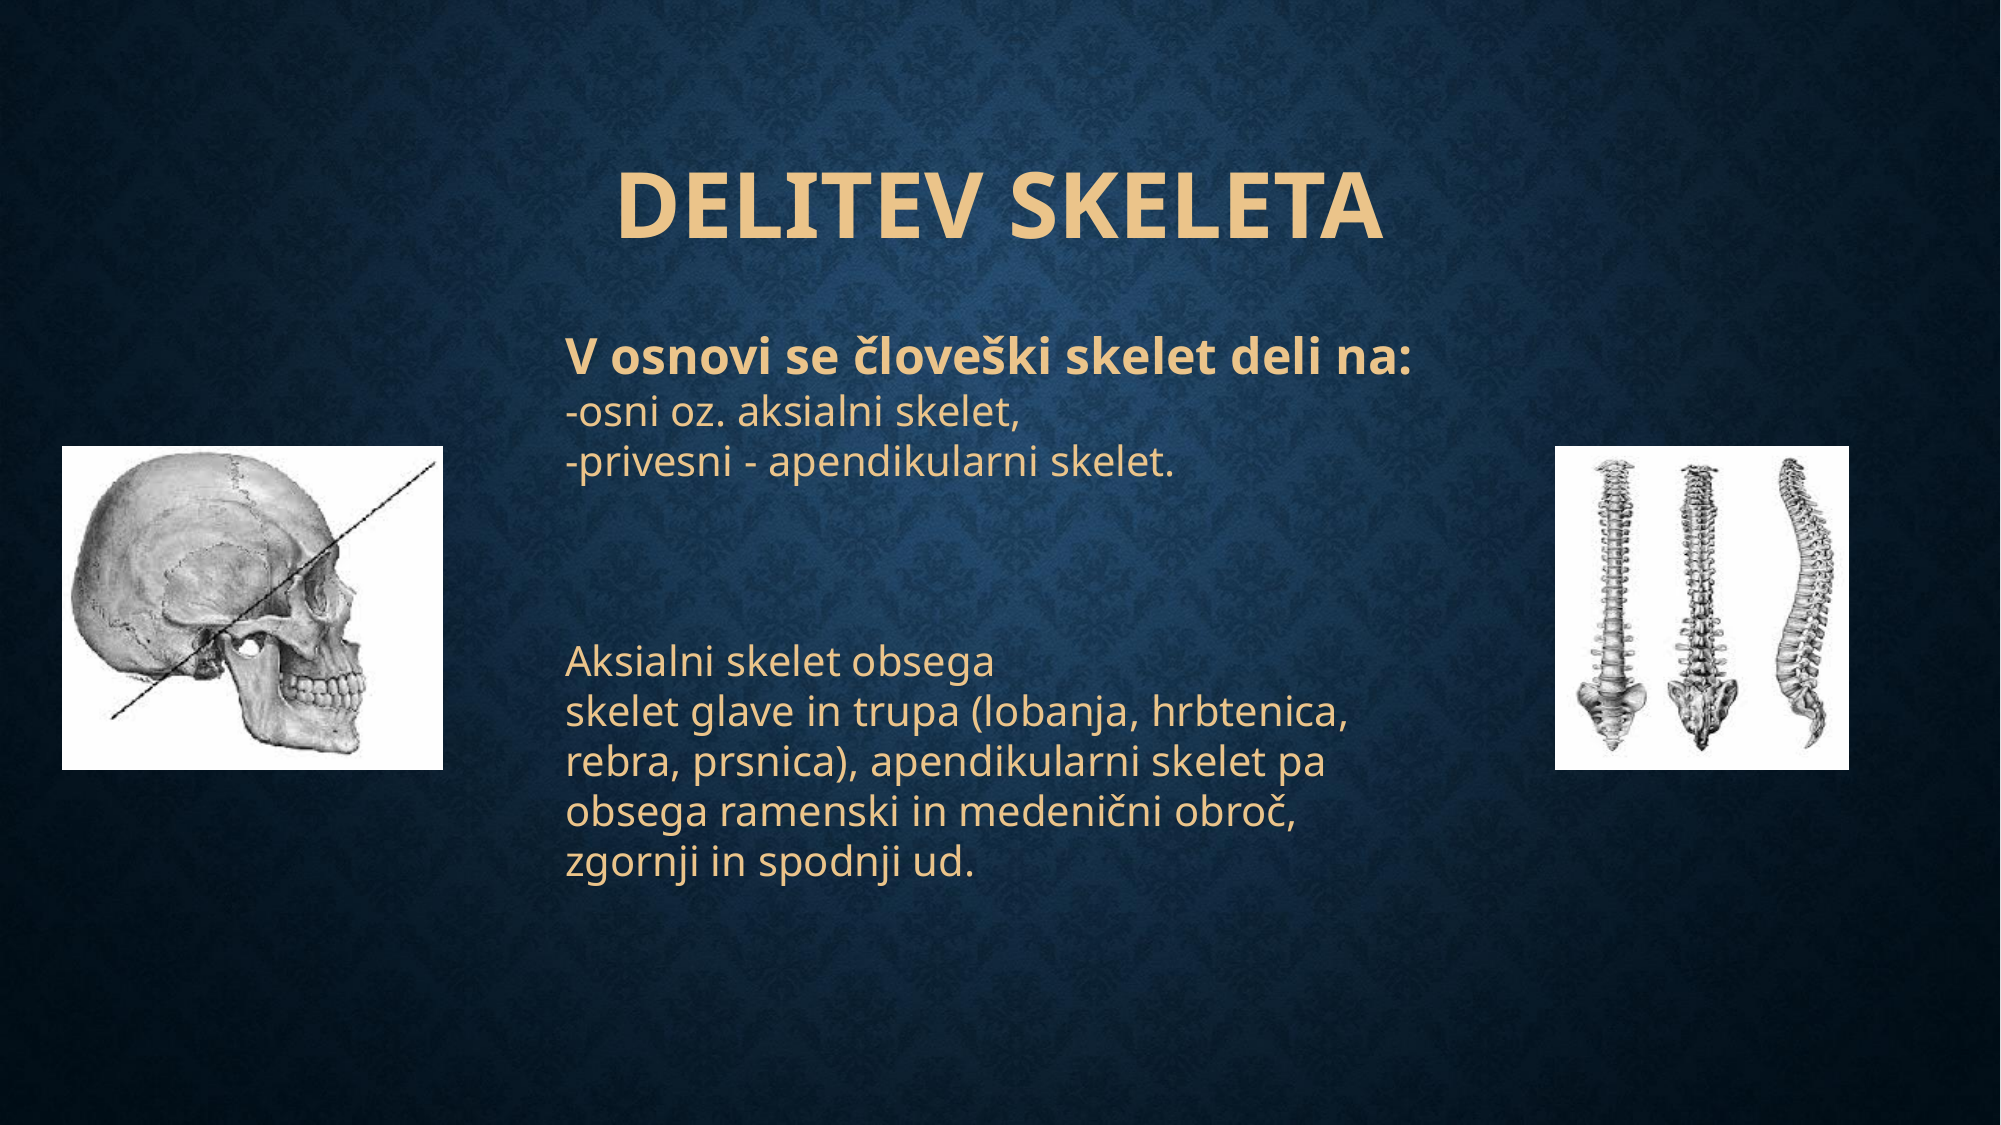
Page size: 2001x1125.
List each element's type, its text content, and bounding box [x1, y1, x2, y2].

text_box V osnovi se človeški skelet deli na: -osni oz. aksialni skelet, -privesni - apendikularni skelet. Aksialni skelet obsega skelet glave in trupa (lobanja, hrbtenica, rebra, prsnica), apendikularni skelet pa obsega ramenski in medenični obroč, zgornji in spodnji ud. [550, 317, 1448, 893]
title DELITEV SKELETA [150, 99, 1849, 318]
picture [0, 0, 2001, 1125]
